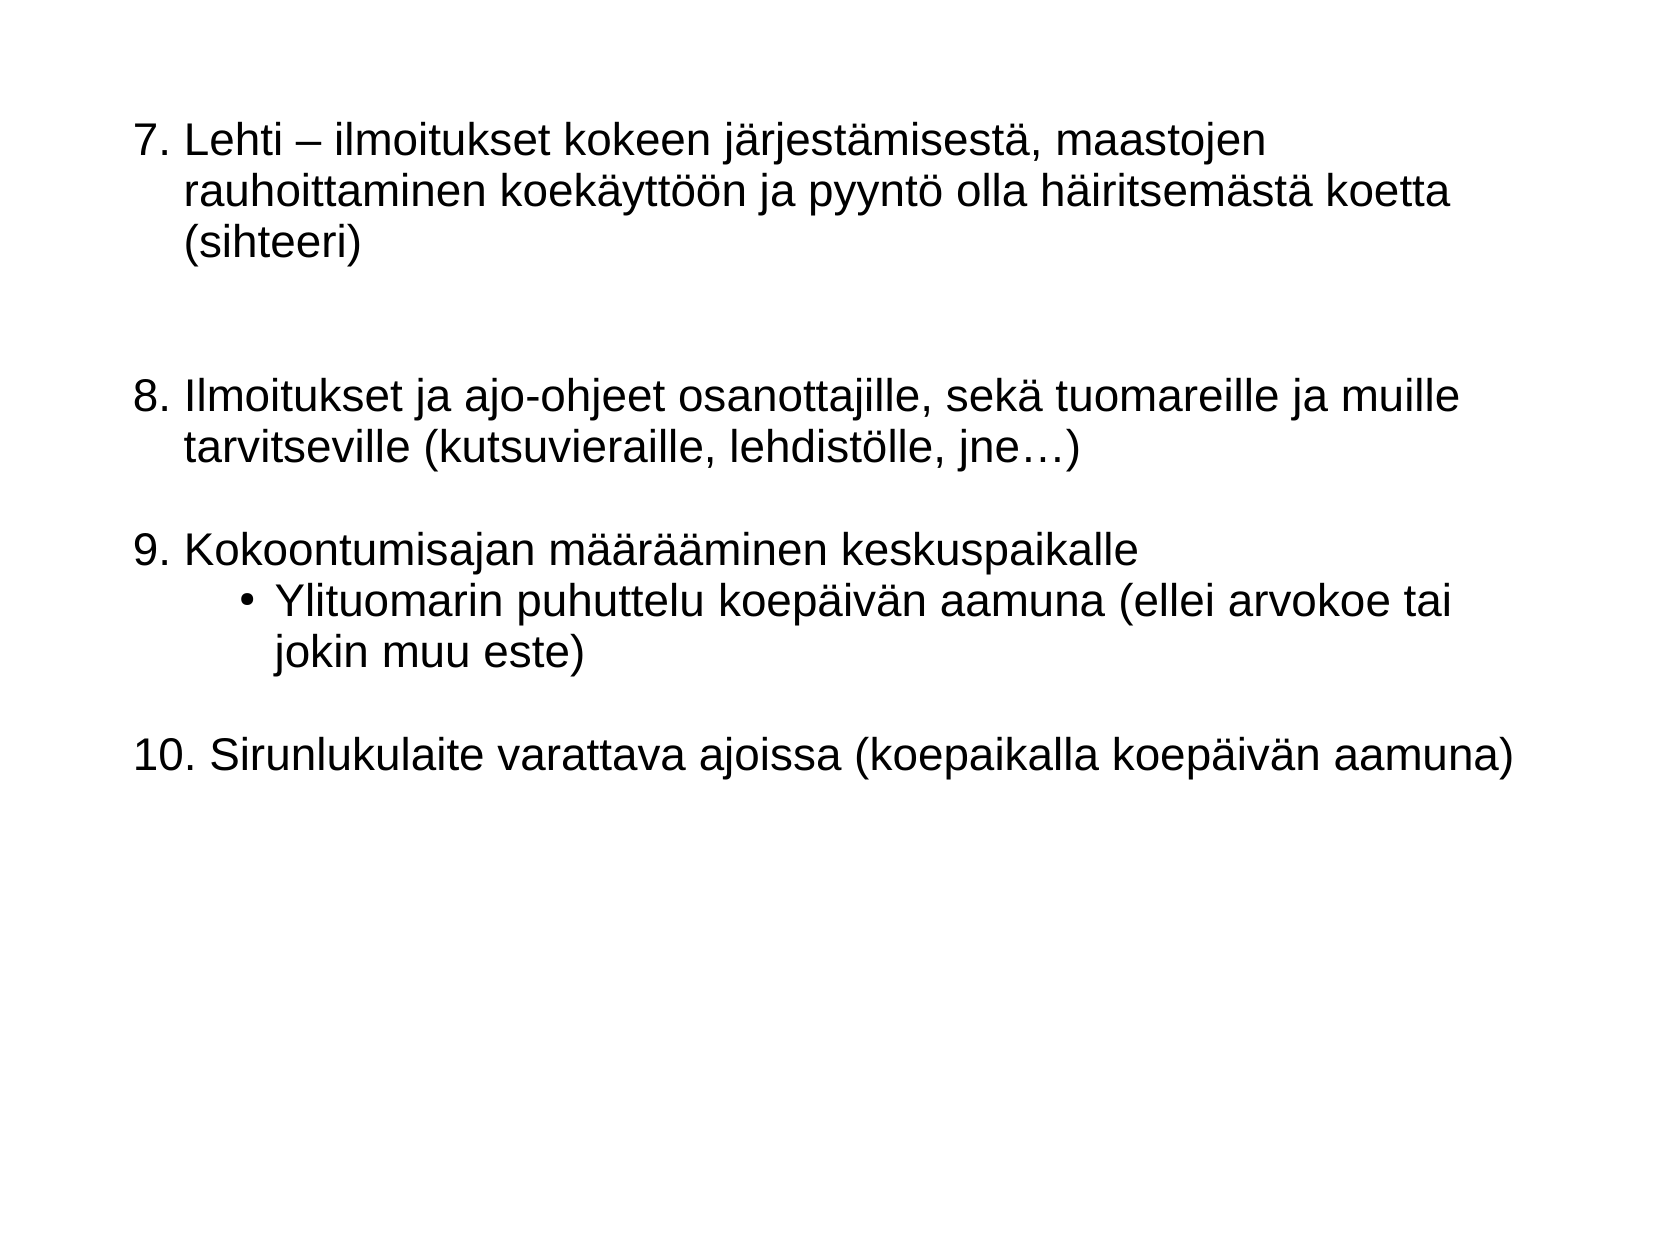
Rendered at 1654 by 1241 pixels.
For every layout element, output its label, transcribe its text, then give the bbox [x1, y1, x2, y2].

text_box 7. Lehti – ilmoitukset kokeen järjestämisestä, maastojen rauhoittaminen koekäyttöön ja pyyntö olla häiritsemästä koetta (sihteeri) 8. Ilmoitukset ja ajo-ohjeet osanottajille, sekä tuomareille ja muille tarvitseville (kutsuvieraille, lehdistölle, jne…) 9. Kokoontumisajan määrääminen keskuspaikalle Ylituomarin puhuttelu koepäivän aamuna (ellei arvokoe tai jokin muu este) 10. Sirunlukulaite varattava ajoissa (koepaikalla koepäivän aamuna) [118, 106, 1571, 797]
